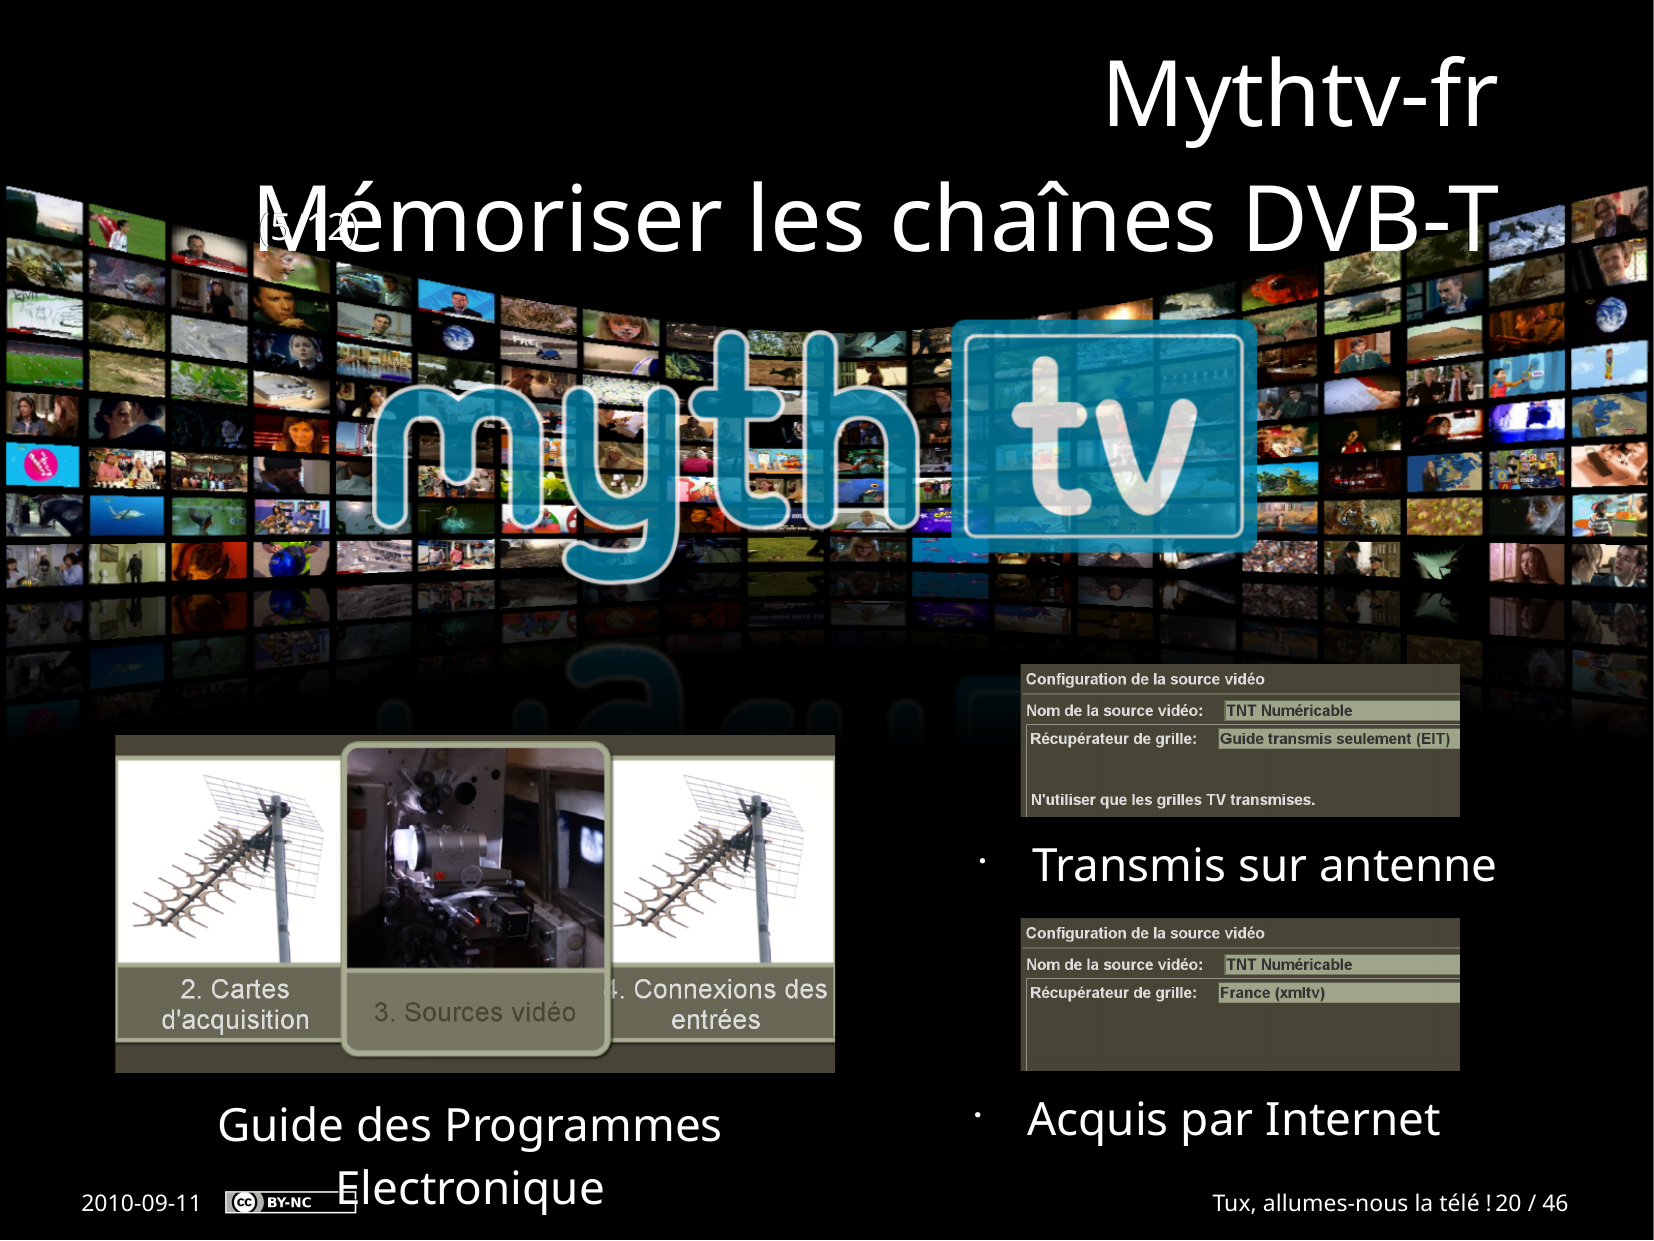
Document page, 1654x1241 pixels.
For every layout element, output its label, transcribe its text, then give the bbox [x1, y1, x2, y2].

list Guide des Programmes Electronique [107, 1092, 834, 1168]
title Mythtv-fr Mémoriser les chaînes DVB-T [82, 47, 1501, 259]
list Acquis par Internet [956, 1086, 1484, 1162]
list Transmis sur antenne [961, 832, 1507, 908]
text_box (5/12) [244, 193, 395, 252]
picture [0, 0, 1654, 1240]
